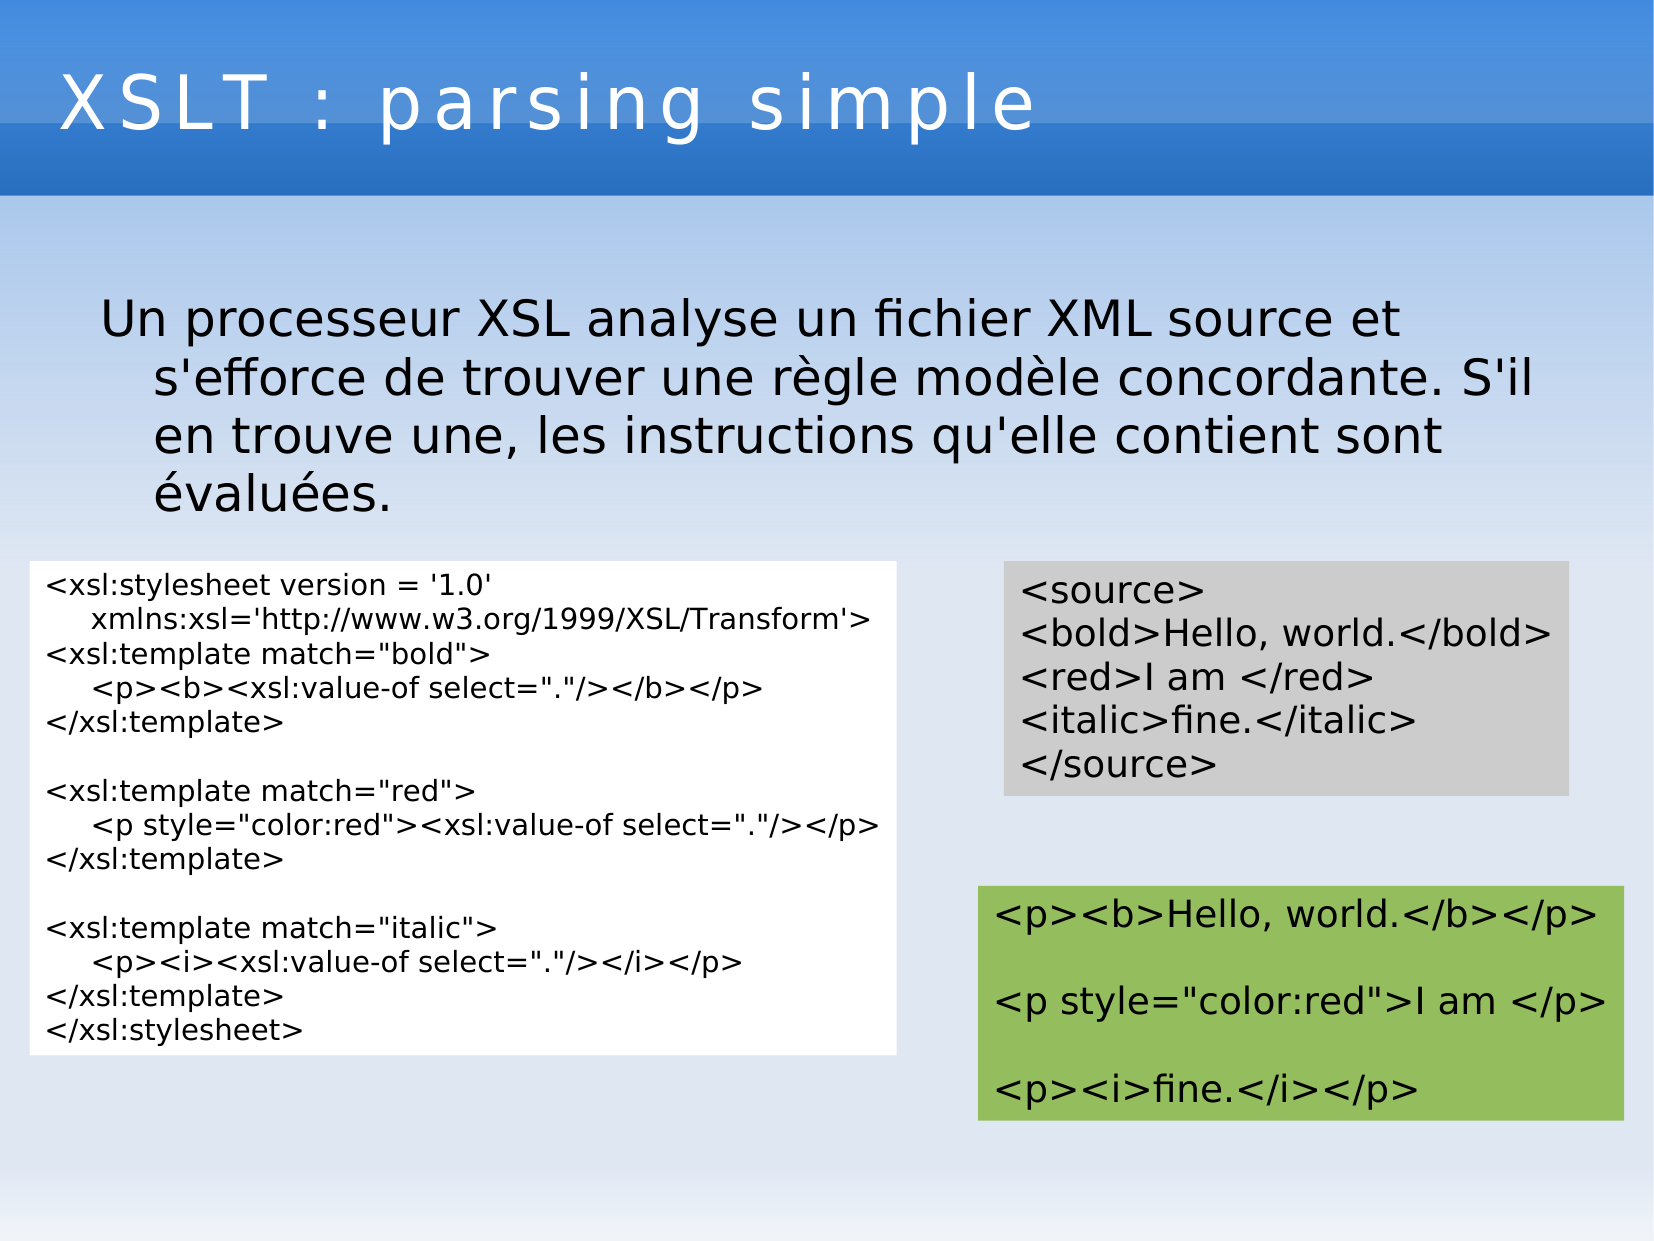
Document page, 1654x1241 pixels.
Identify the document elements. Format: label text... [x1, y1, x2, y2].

text_box <xsl:stylesheet version = '1.0' xmlns:xsl='http://www.w3.org/1999/XSL/Transform'> <xsl:template match="bold"> <p><b><xsl:value-of select="."/></b></p> </xsl:template> <xsl:template match="red"> <p style="color:red"><xsl:value-of select="."/></p> </xsl:template> <xsl:template match="italic"> <p><i><xsl:value-of select="."/></i></p> </xsl:template> </xsl:stylesheet> [29, 561, 896, 1056]
text_box <source> <bold>Hello, world.</bold> <red>I am </red> <italic>fine.</italic> </source> [1003, 561, 1570, 796]
picture [0, 0, 1654, 1241]
title XSLT : parsing simple [59, 29, 1270, 178]
text_box <p><b>Hello, world.</b></p> <p style="color:red">I am </p> <p><i>fine.</i></p> [978, 885, 1623, 1121]
list Un processeur XSL analyse un fichier XML source et s'efforce de trouver une règle modèle concordante. S'il en trouve une, les instructions qu'elle contient sont évaluées. [82, 290, 1571, 562]
